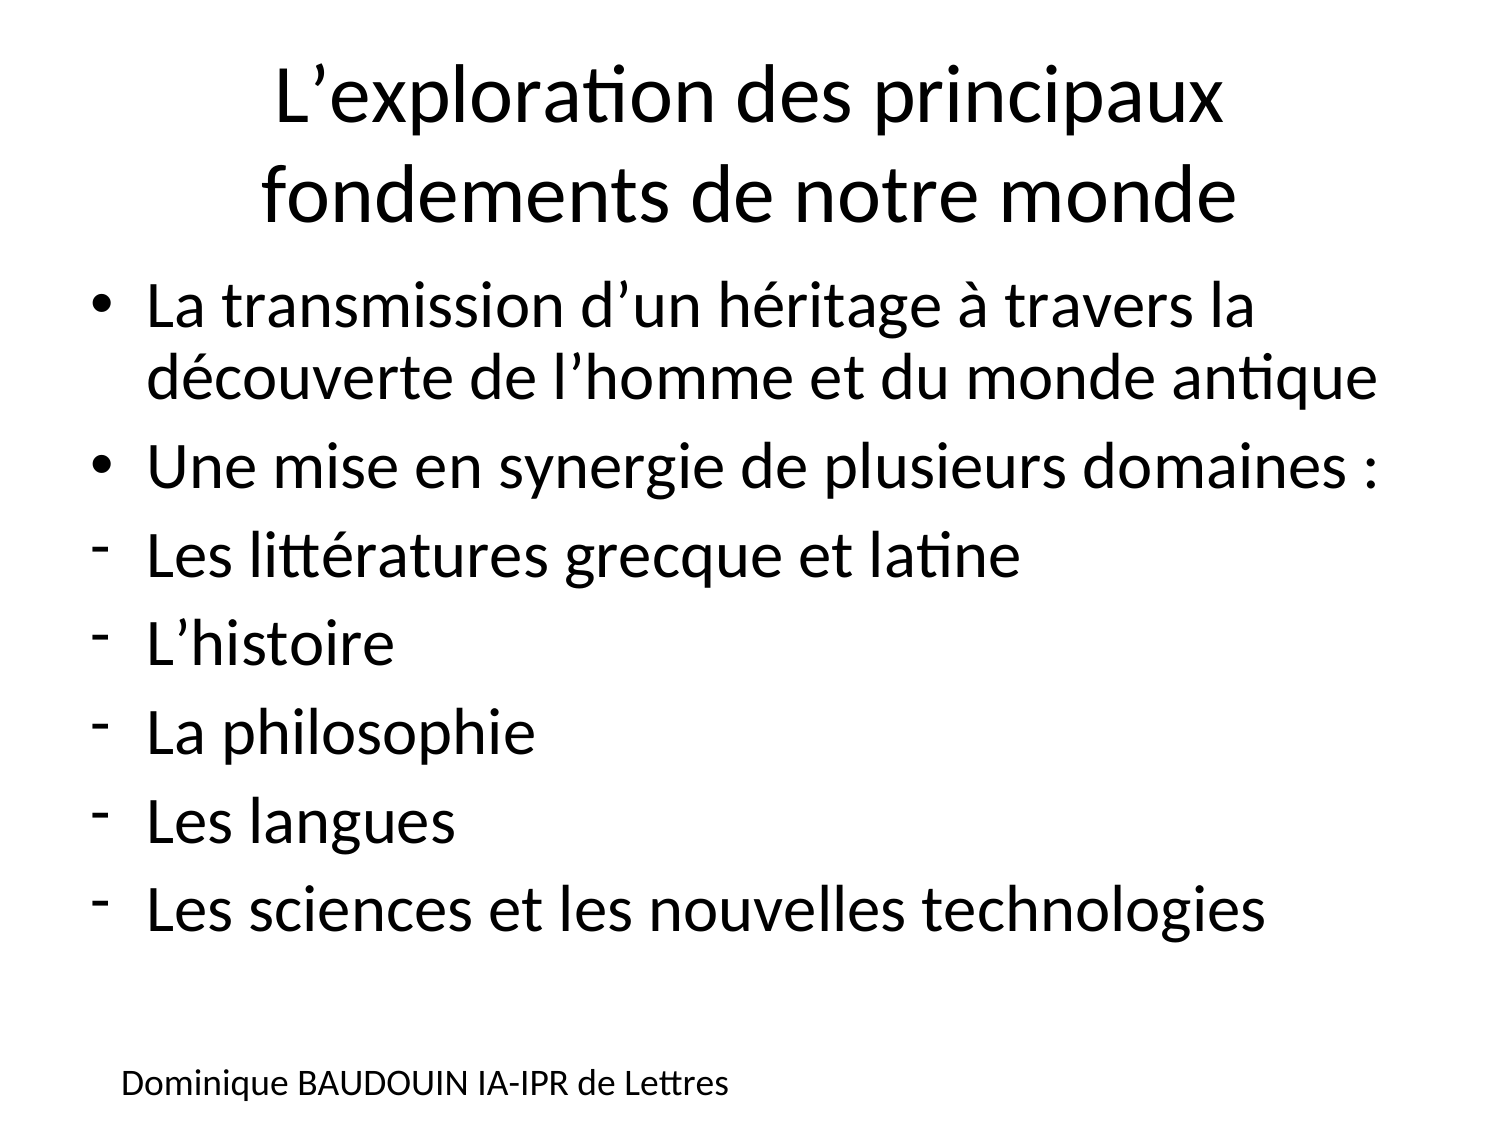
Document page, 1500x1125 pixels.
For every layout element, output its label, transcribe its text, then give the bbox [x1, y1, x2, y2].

title L’exploration des principaux fondements de notre monde [75, 31, 1426, 247]
text_box Dominique BAUDOUIN IA-IPR de Lettres [106, 1050, 745, 1111]
list La transmission d’un héritage à travers la découverte de l’homme et du monde antique Une mise en synergie de plusieurs domaines : Les littératures grecque et latine L’histoire La philosophie Les langues Les sciences et les nouvelles technologies [75, 262, 1426, 1005]
